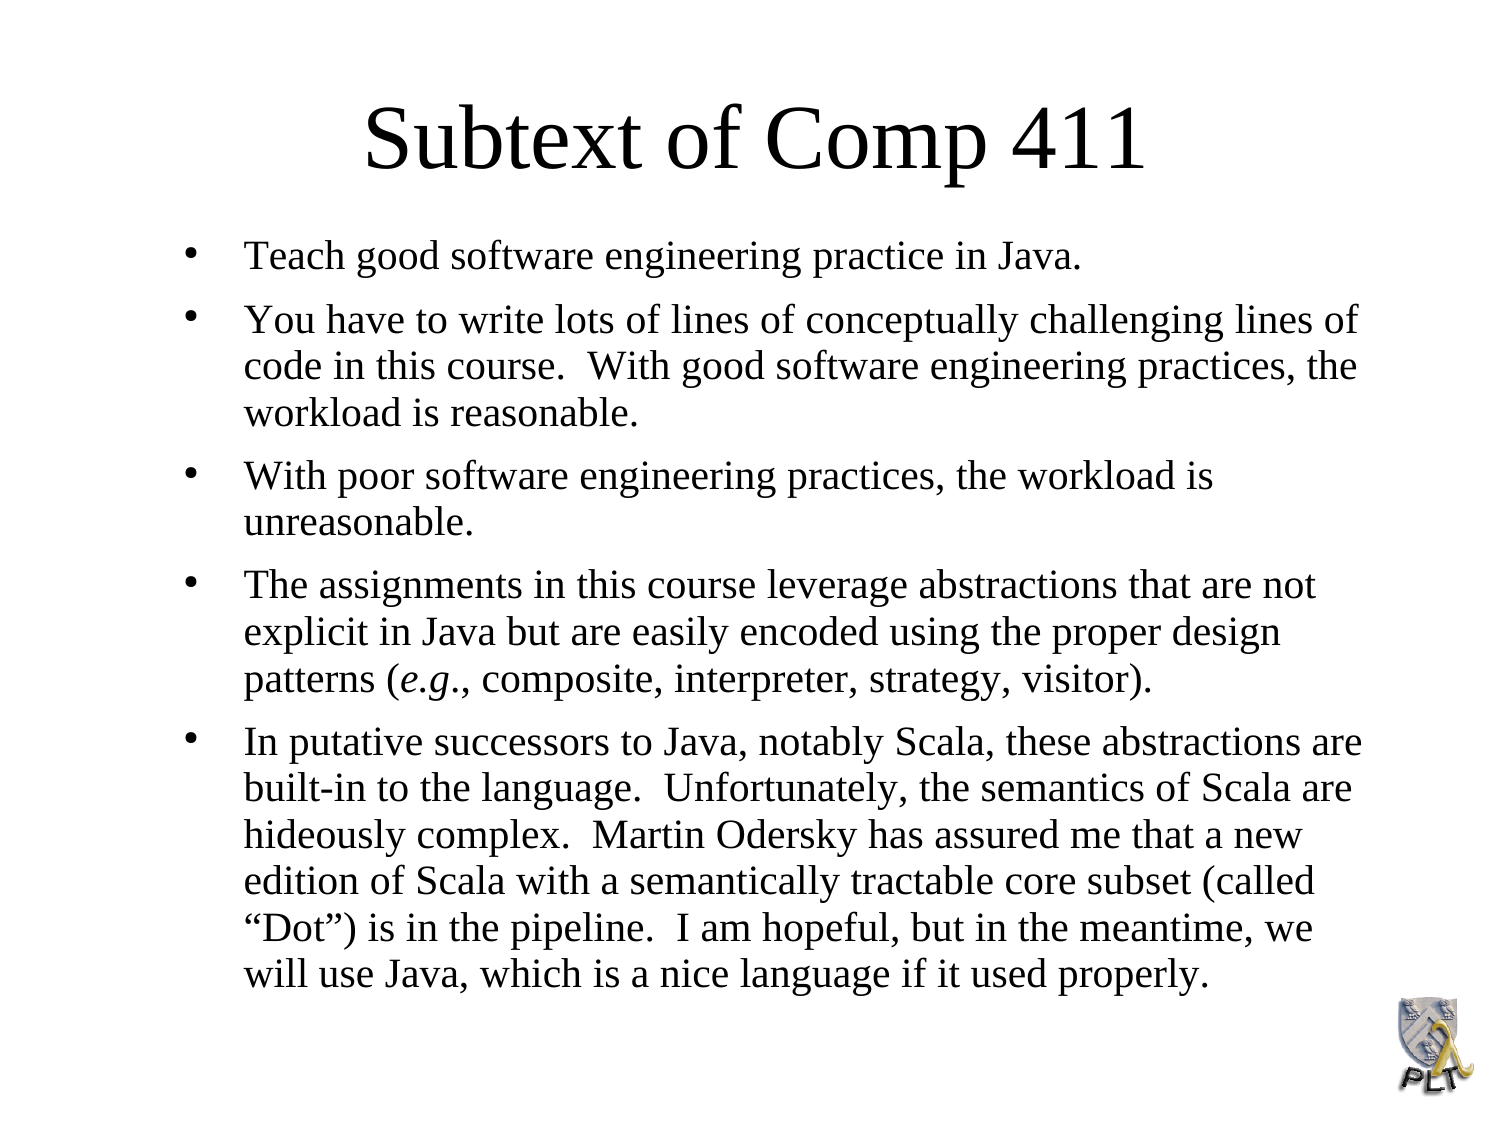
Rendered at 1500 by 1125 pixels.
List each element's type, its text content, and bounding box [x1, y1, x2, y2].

list Teach good software engineering practice in Java. You have to write lots of lines of conceptually challenging lines of code in this course. With good software engineering practices, the workload is reasonable. With poor software engineering practices, the workload is unreasonable. The assignments in this course leverage abstractions that are not explicit in Java but are easily encoded using the proper design patterns (e.g., composite, interpreter, strategy, visitor). In putative successors to Java, notably Scala, these abstractions are built-in to the language. Unfortunately, the semantics of Scala are hideously complex. Martin Odersky has assured me that a new edition of Scala with a semantically tractable core subset (called “Dot”) is in the pipeline. I am hopeful, but in the meantime, we will use Java, which is a nice language if it used properly. [112, 224, 1387, 1096]
picture [1387, 987, 1480, 1100]
title Subtext of Comp 411 [120, 45, 1394, 232]
